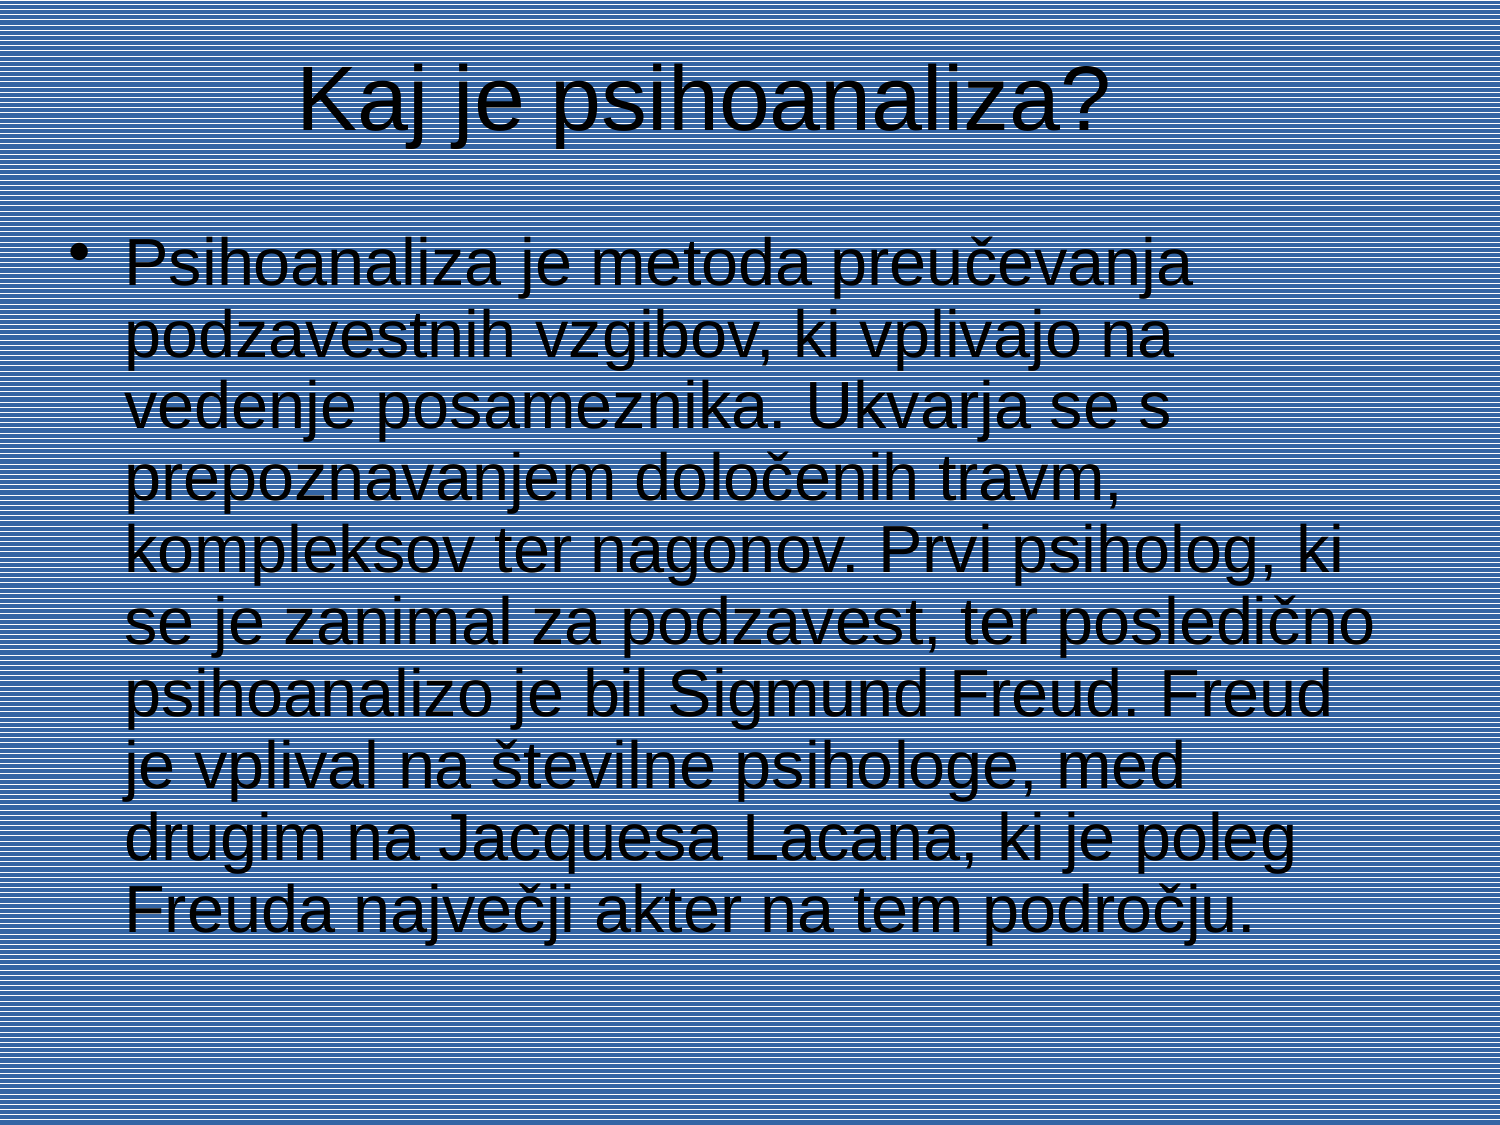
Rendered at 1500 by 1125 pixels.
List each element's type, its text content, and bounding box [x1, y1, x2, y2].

list Psihoanaliza je metoda preučevanja podzavestnih vzgibov, ki vplivajo na vedenje posameznika. Ukvarja se s prepoznavanjem določenih travm, kompleksov ter nagonov. Prvi psiholog, ki se je zanimal za podzavest, ter posledično psihoanalizo je bil Sigmund Freud. Freud je vplival na številne psihologe, med drugim na Jacquesa Lacana, ki je poleg Freuda največji akter na tem področju. [53, 220, 1404, 963]
title Kaj je psihoanaliza? [29, 0, 1380, 188]
